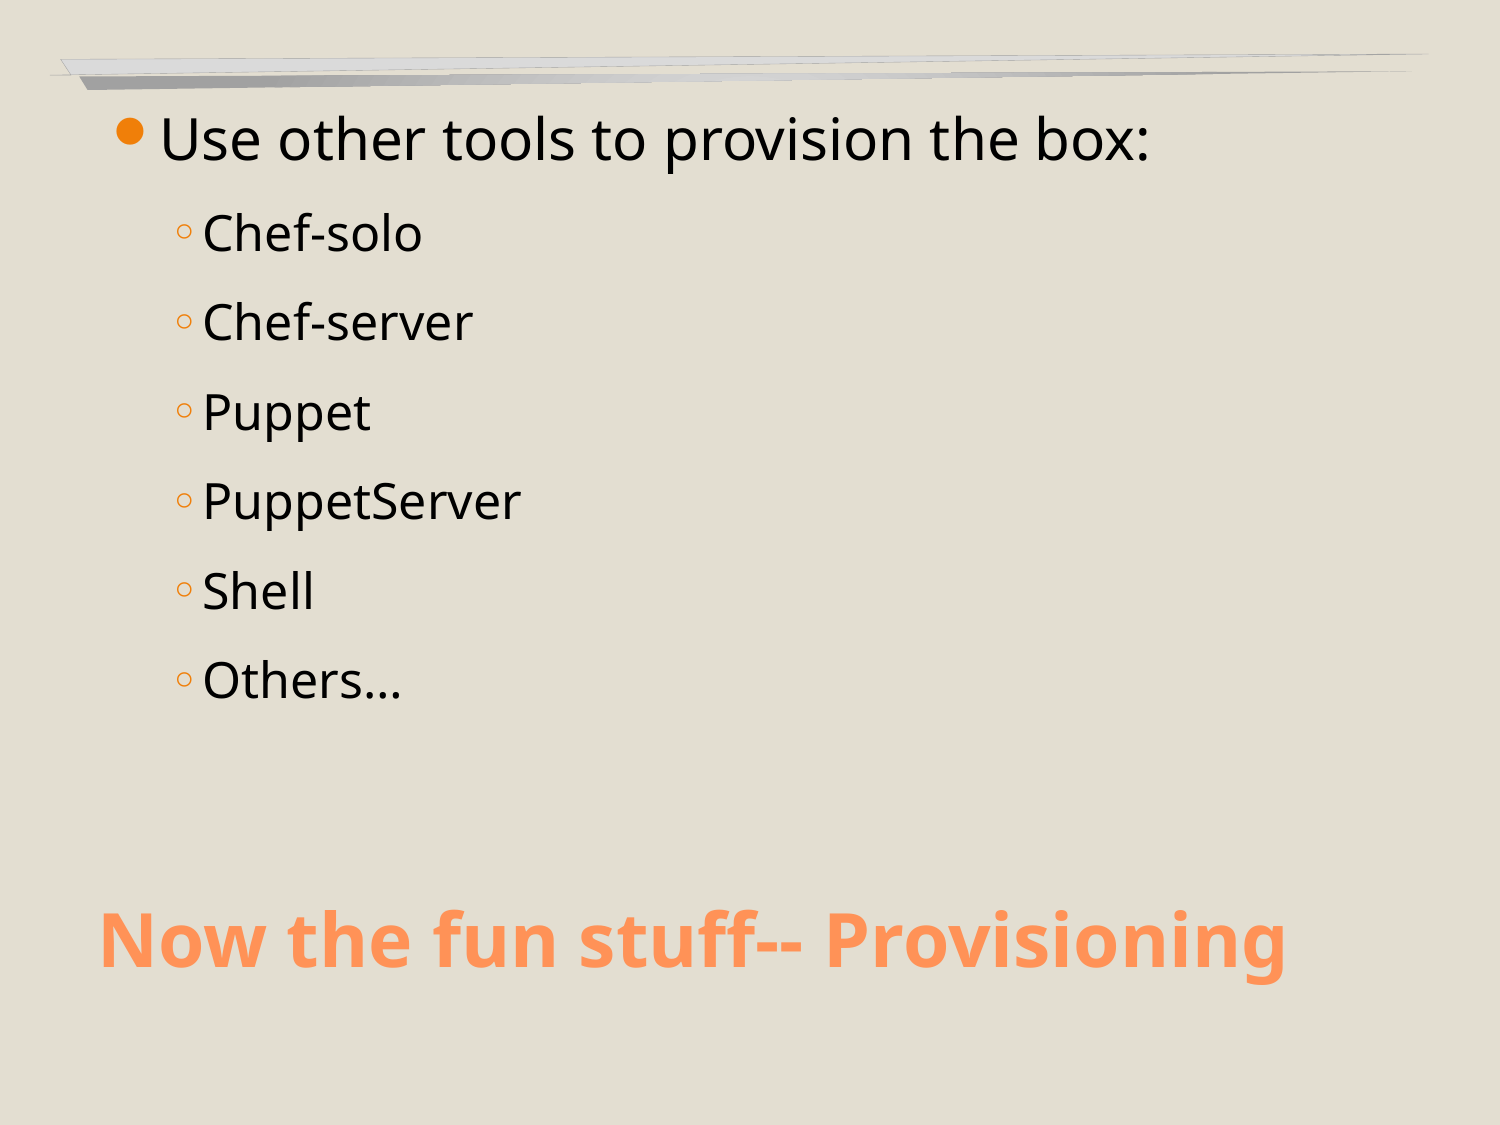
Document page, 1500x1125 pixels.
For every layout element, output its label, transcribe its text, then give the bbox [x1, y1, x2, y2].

title Now the fun stuff-- Provisioning [82, 817, 1425, 990]
list Use other tools to provision the box: Chef-solo Chef-server Puppet PuppetServer Shell Others… [82, 86, 1425, 774]
